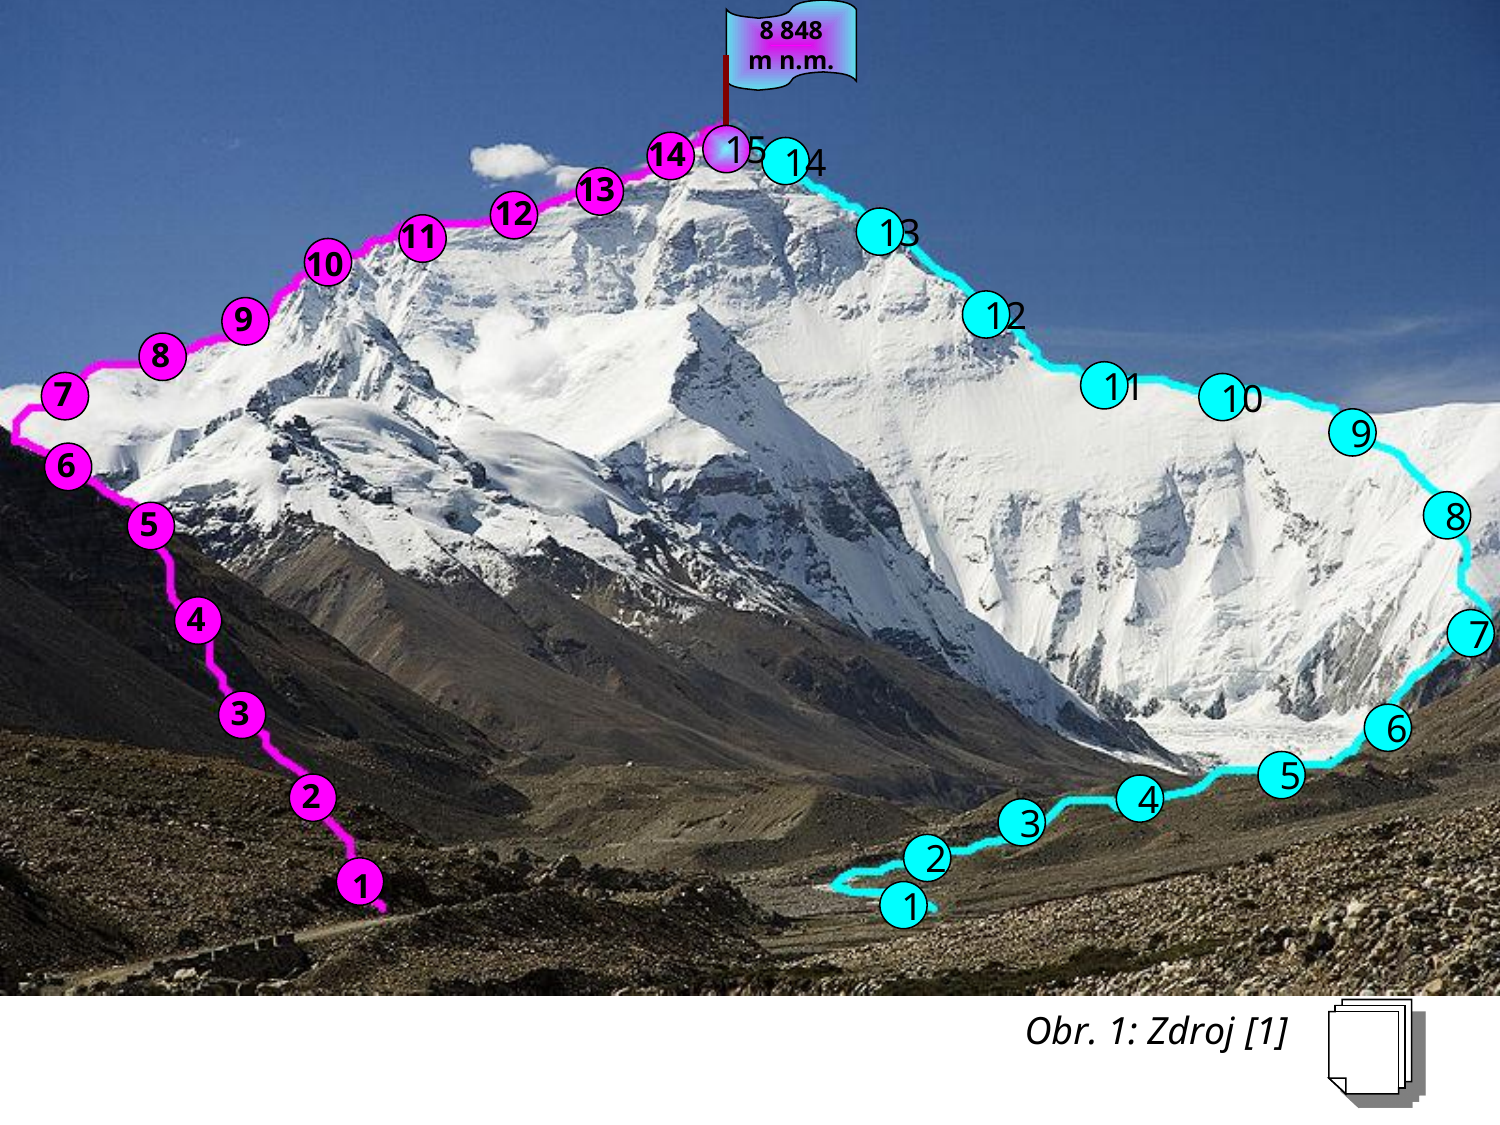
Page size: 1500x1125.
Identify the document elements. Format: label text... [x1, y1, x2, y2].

text_box 6 [1364, 704, 1412, 752]
text_box 7 [38, 365, 88, 421]
text_box 6 [42, 436, 91, 492]
text_box 4 [1116, 774, 1164, 823]
text_box Obr. 1: Zdroj [1] [1009, 999, 1342, 1060]
text_box 12 [479, 184, 548, 240]
text_box 14 [633, 125, 701, 181]
text_box 8 848 m n.m. [726, 0, 857, 91]
text_box 13 [562, 160, 631, 217]
picture [0, 0, 1500, 996]
text_box 8 [1423, 491, 1471, 539]
text_box 1 [337, 857, 387, 914]
text_box 9 [219, 290, 269, 347]
text_box 5 [124, 495, 174, 551]
picture [749, 149, 762, 161]
text_box 1 [879, 881, 928, 929]
picture [809, 153, 819, 167]
text_box 10 [1198, 373, 1245, 421]
text_box 11 [1080, 361, 1128, 409]
text_box 10 [290, 235, 359, 292]
text_box 9 [1328, 408, 1377, 457]
text_box 4 [171, 590, 221, 646]
text_box 3 [215, 684, 265, 740]
text_box 2 [903, 834, 951, 882]
text_box 3 [998, 798, 1046, 846]
text_box 14 [762, 137, 810, 185]
text_box [1328, 999, 1412, 1094]
text_box 15 [702, 125, 750, 173]
text_box 2 [286, 767, 336, 823]
text_box 8 [136, 326, 186, 382]
text_box 7 [1447, 609, 1495, 657]
text_box 13 [856, 207, 904, 256]
text_box 5 [1257, 751, 1306, 799]
text_box 11 [385, 207, 454, 264]
text_box 12 [962, 290, 1010, 339]
